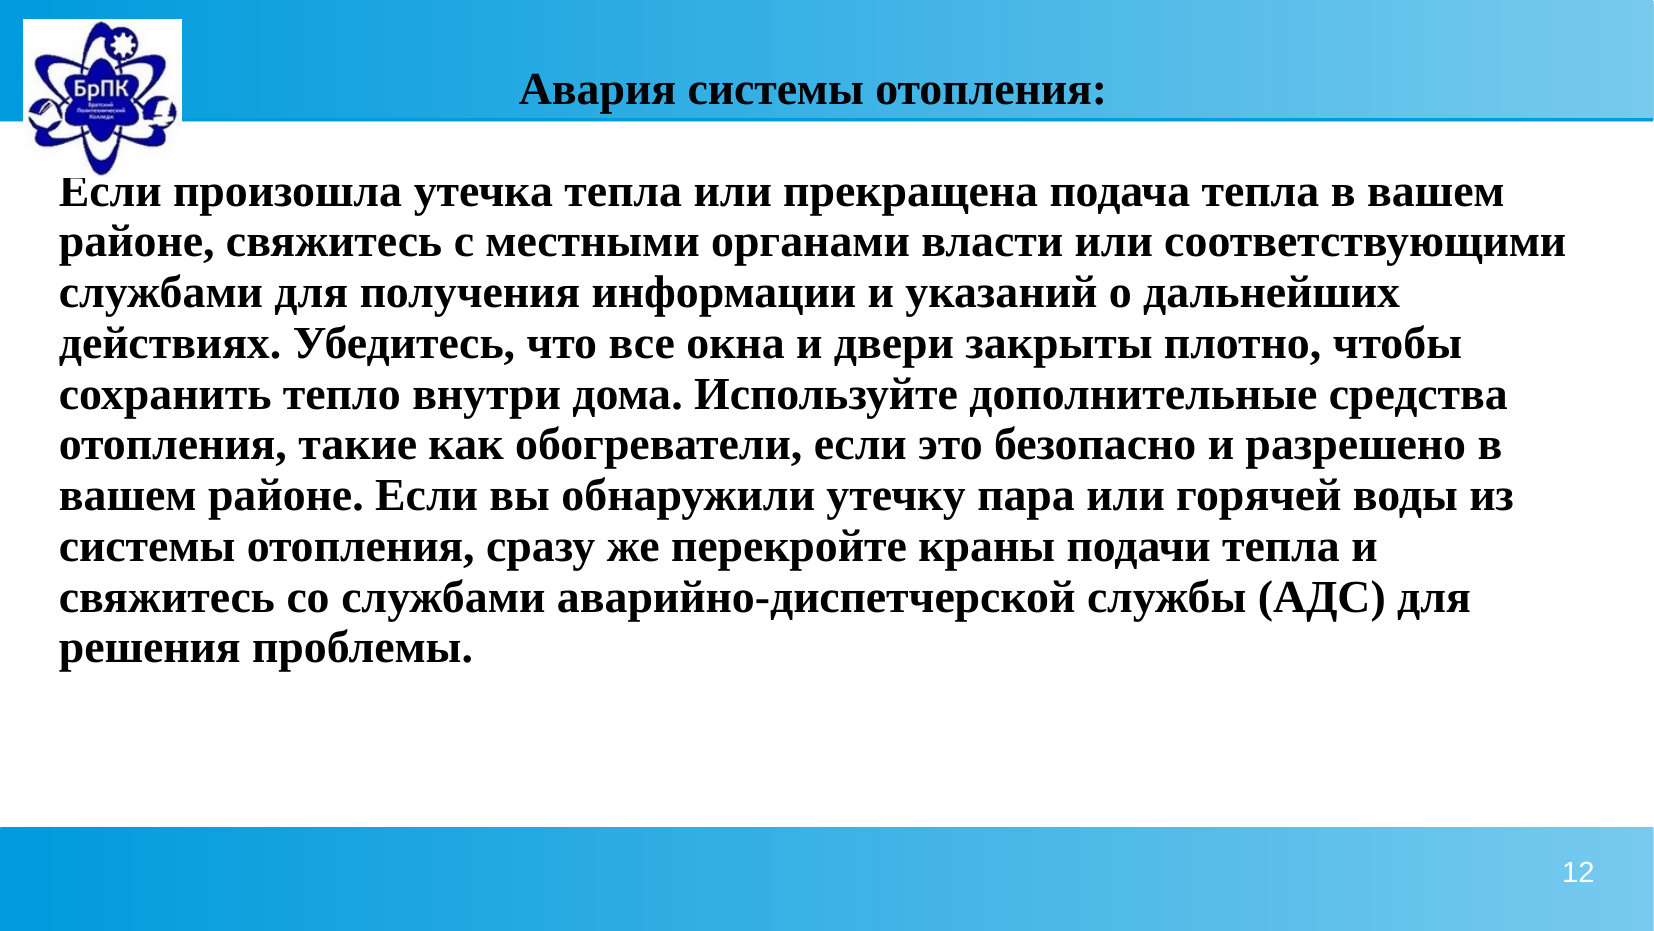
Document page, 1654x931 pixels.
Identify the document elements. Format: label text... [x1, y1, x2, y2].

list Авария системы отопления: Если произошла утечка тепла или прекращена подача тепла в вашем районе, свяжитесь с местными органами власти или соответствующими службами для получения информации и указаний о дальнейших действиях. Убедитесь, что все окна и двери закрыты плотно, чтобы сохранить тепло внутри дома. Используйте дополнительные средства отопления, такие как обогреватели, если это безопасно и разрешено в вашем районе. Если вы обнаружили утечку пара или горячей воды из системы отопления, сразу же перекройте краны подачи тепла и свяжитесь со службами аварийно-диспетчерской службы (АДС) для решения проблемы. [59, 64, 1595, 655]
picture [23, 20, 182, 178]
